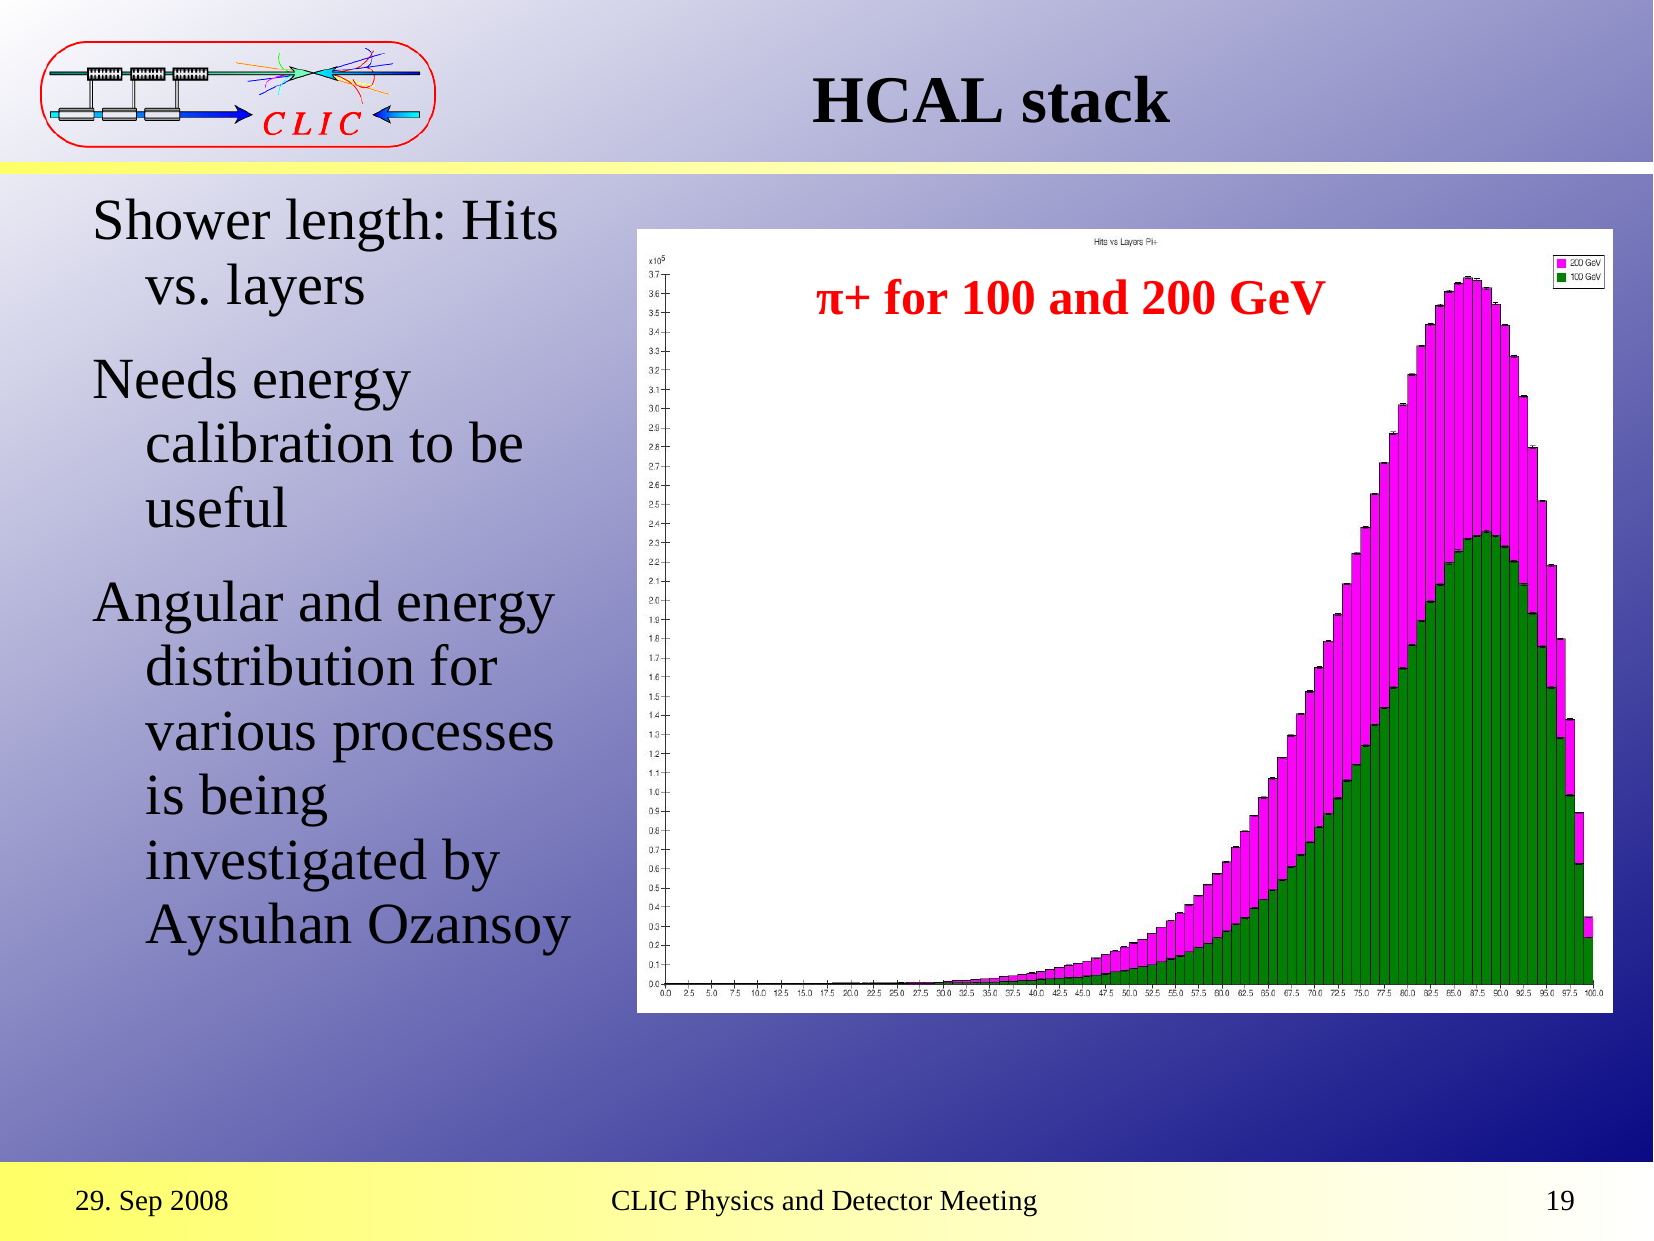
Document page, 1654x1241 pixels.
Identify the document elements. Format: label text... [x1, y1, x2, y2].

title HCAL stack [412, 56, 1571, 143]
list Shower length: Hits vs. layers Needs energy calibration to be useful Angular and energy distribution for various processes is being investigated by Aysuhan Ozansoy [75, 187, 601, 976]
picture [637, 229, 1613, 1013]
text_box π+ for 100 and 200 GeV [730, 262, 1351, 342]
picture [37, 37, 438, 150]
